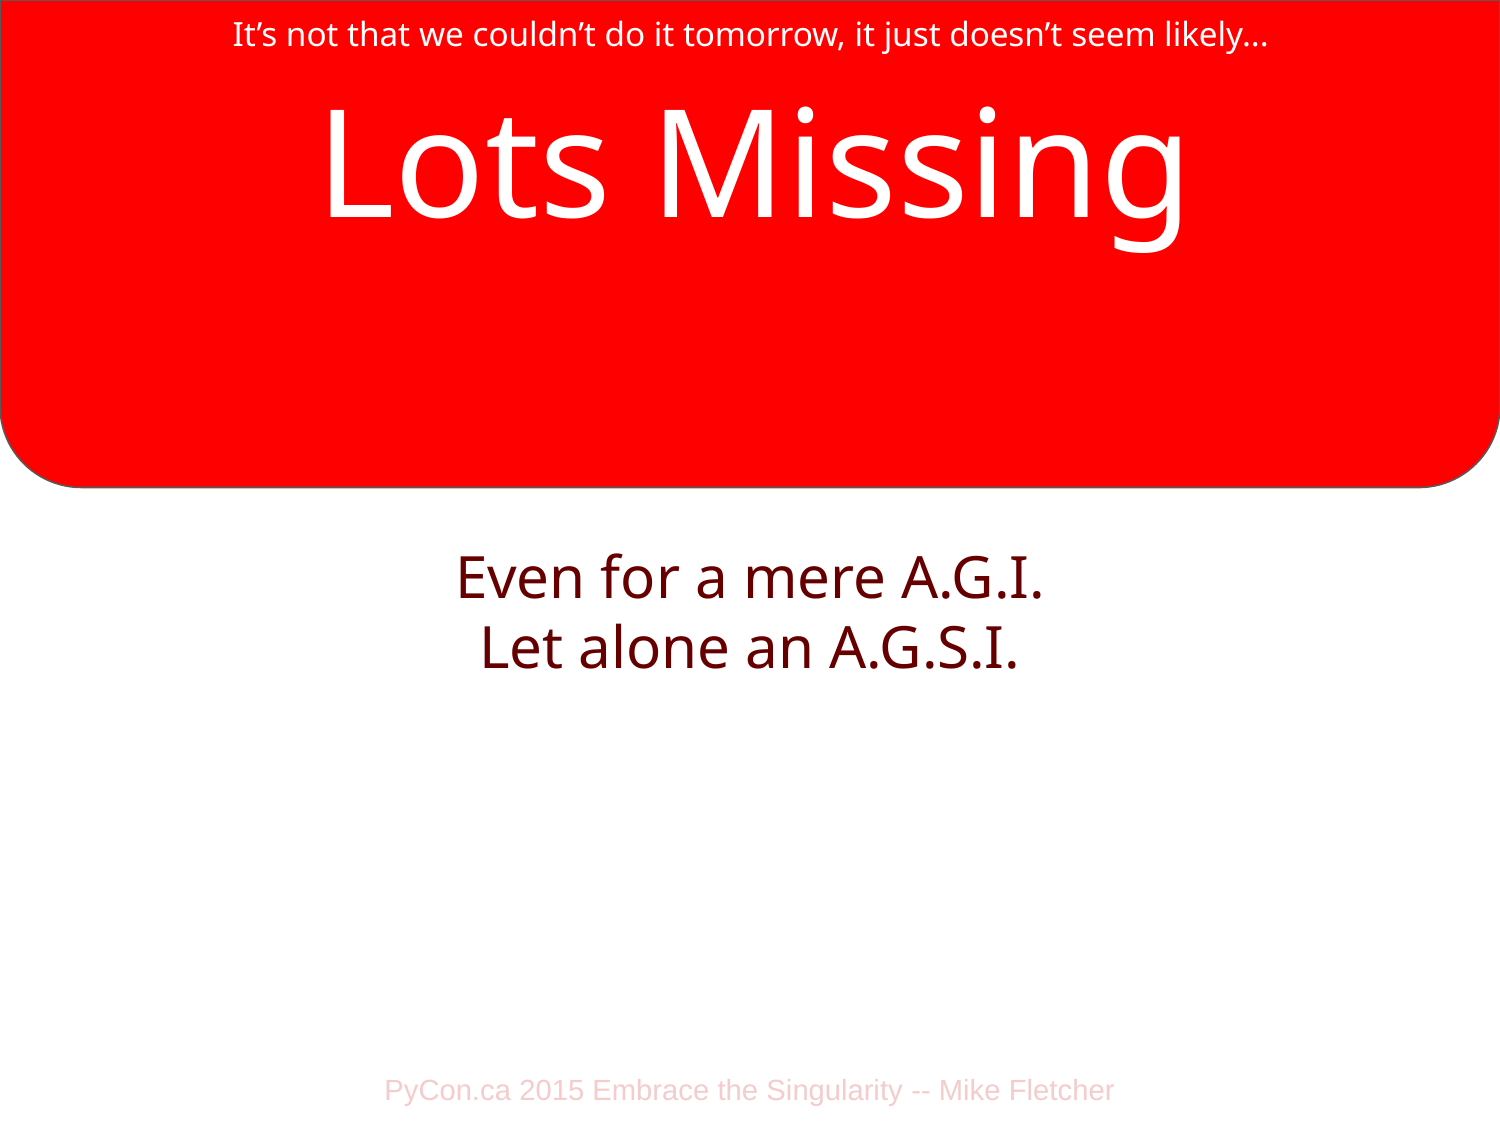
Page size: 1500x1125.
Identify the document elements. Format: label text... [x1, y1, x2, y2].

subtitle It’s not that we couldn’t do it tomorrow, it just doesn’t seem likely... [1, 0, 1500, 65]
title Lots Missing [28, 65, 1480, 488]
subtitle Even for a mere A.G.I. Let alone an A.G.S.I. [0, 525, 1500, 1107]
